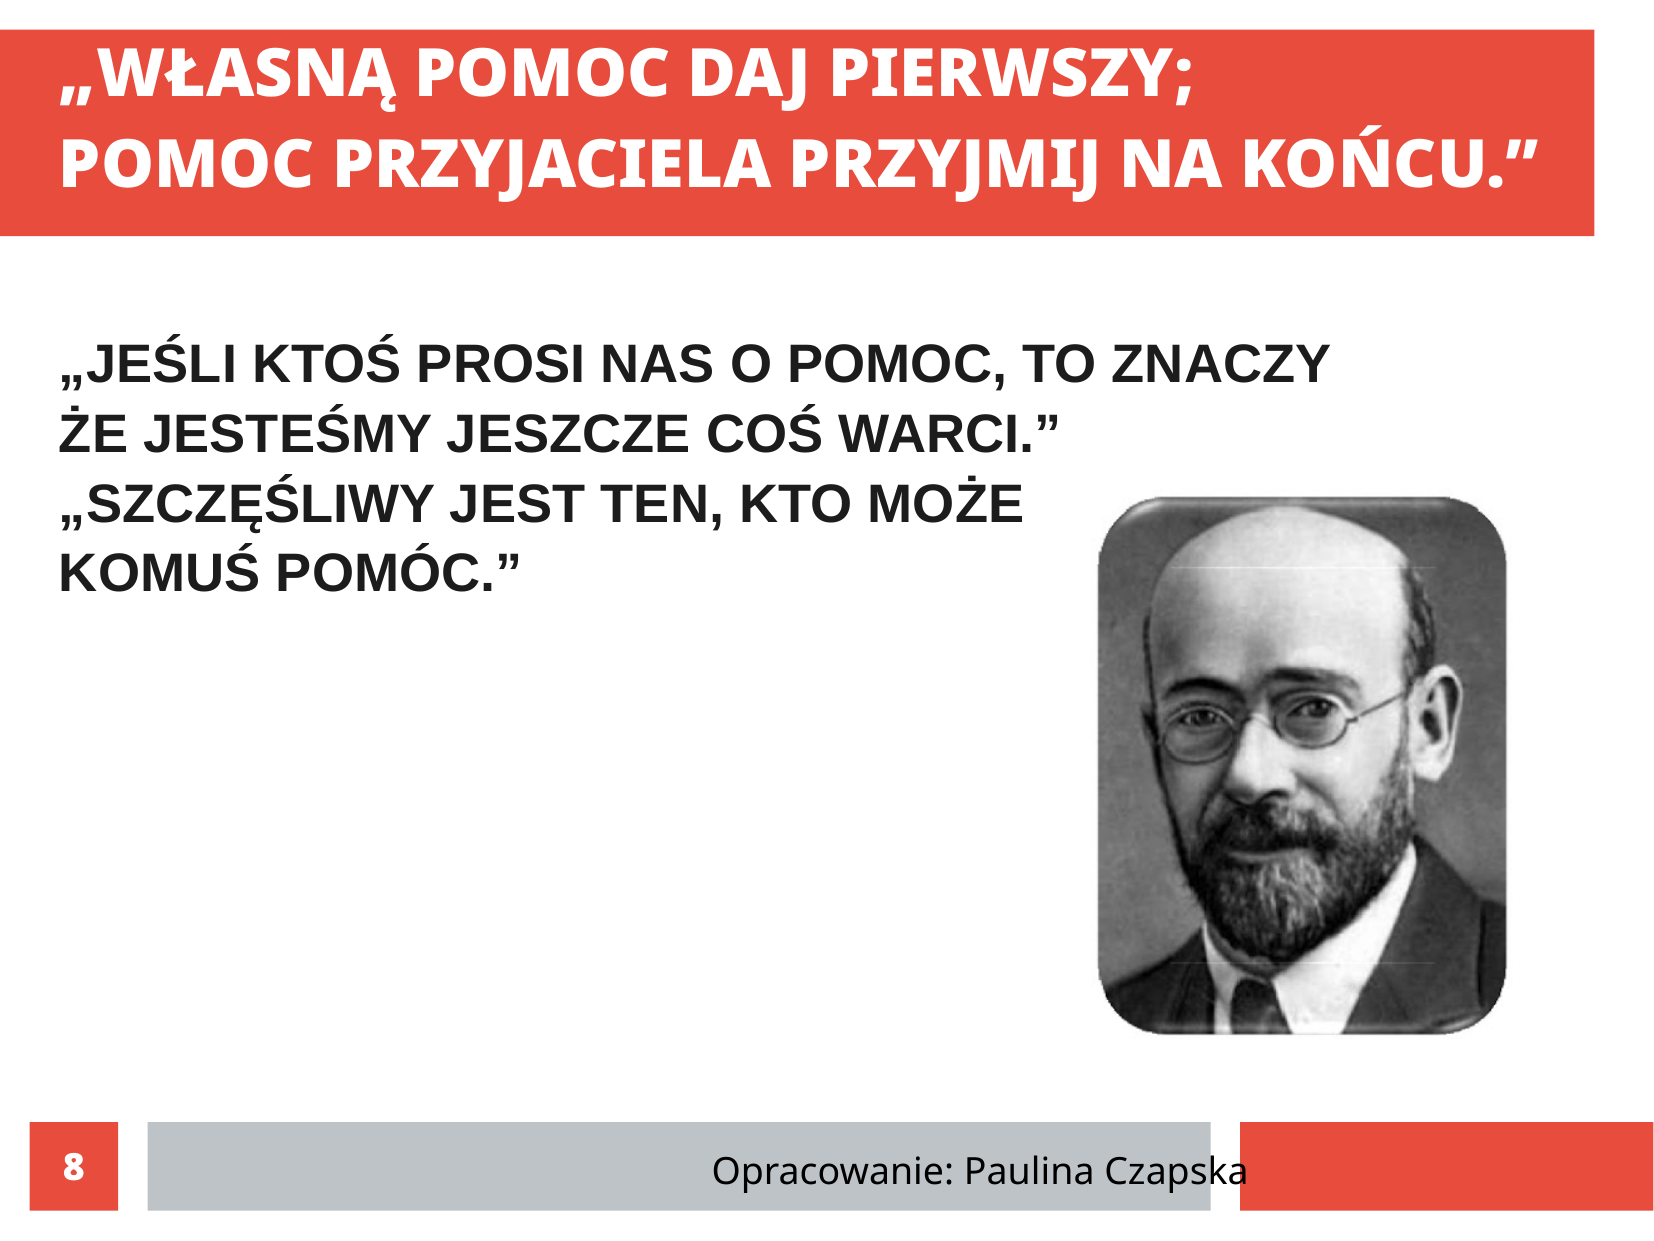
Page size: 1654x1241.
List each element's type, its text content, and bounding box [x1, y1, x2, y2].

picture [1072, 448, 1524, 1089]
list „JEŚLI KTOŚ PROSI NAS O POMOC, TO ZNACZY ŻE JESTEŚMY JESZCZE COŚ WARCI.” „SZCZĘŚLIWY JEST TEN, KTO MOŻE KOMUŚ POMÓC.” [59, 324, 1565, 993]
text_box Opracowanie: Paulina Czapska [696, 1136, 1205, 1200]
title „WŁASNĄ POMOC DAJ PIERWSZY; POMOC PRZYJACIELA PRZYJMIJ NA KOŃCU.” [59, 59, 1595, 207]
